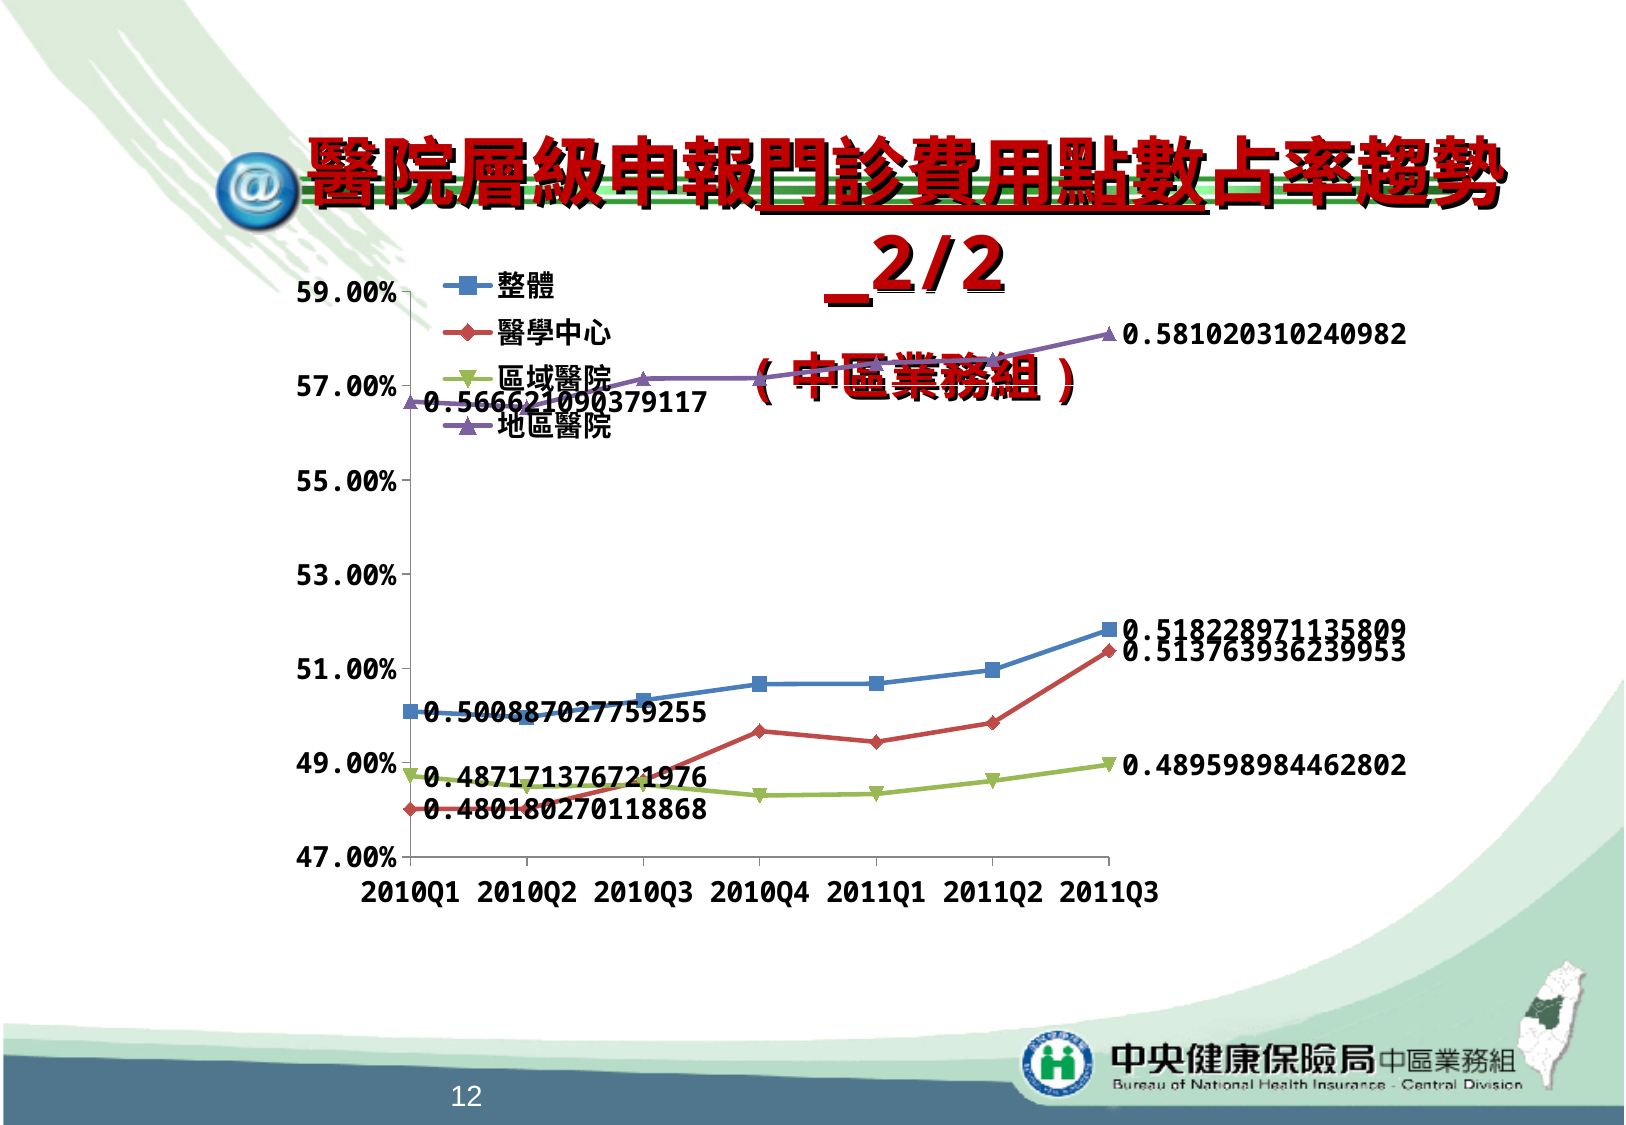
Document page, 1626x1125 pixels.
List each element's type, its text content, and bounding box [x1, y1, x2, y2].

title 醫院層級申報門診費用點數占率趨勢_2/2 (中區業務組) [214, 117, 1614, 305]
chart [273, 257, 1411, 926]
text_box [435, 1065, 815, 1125]
